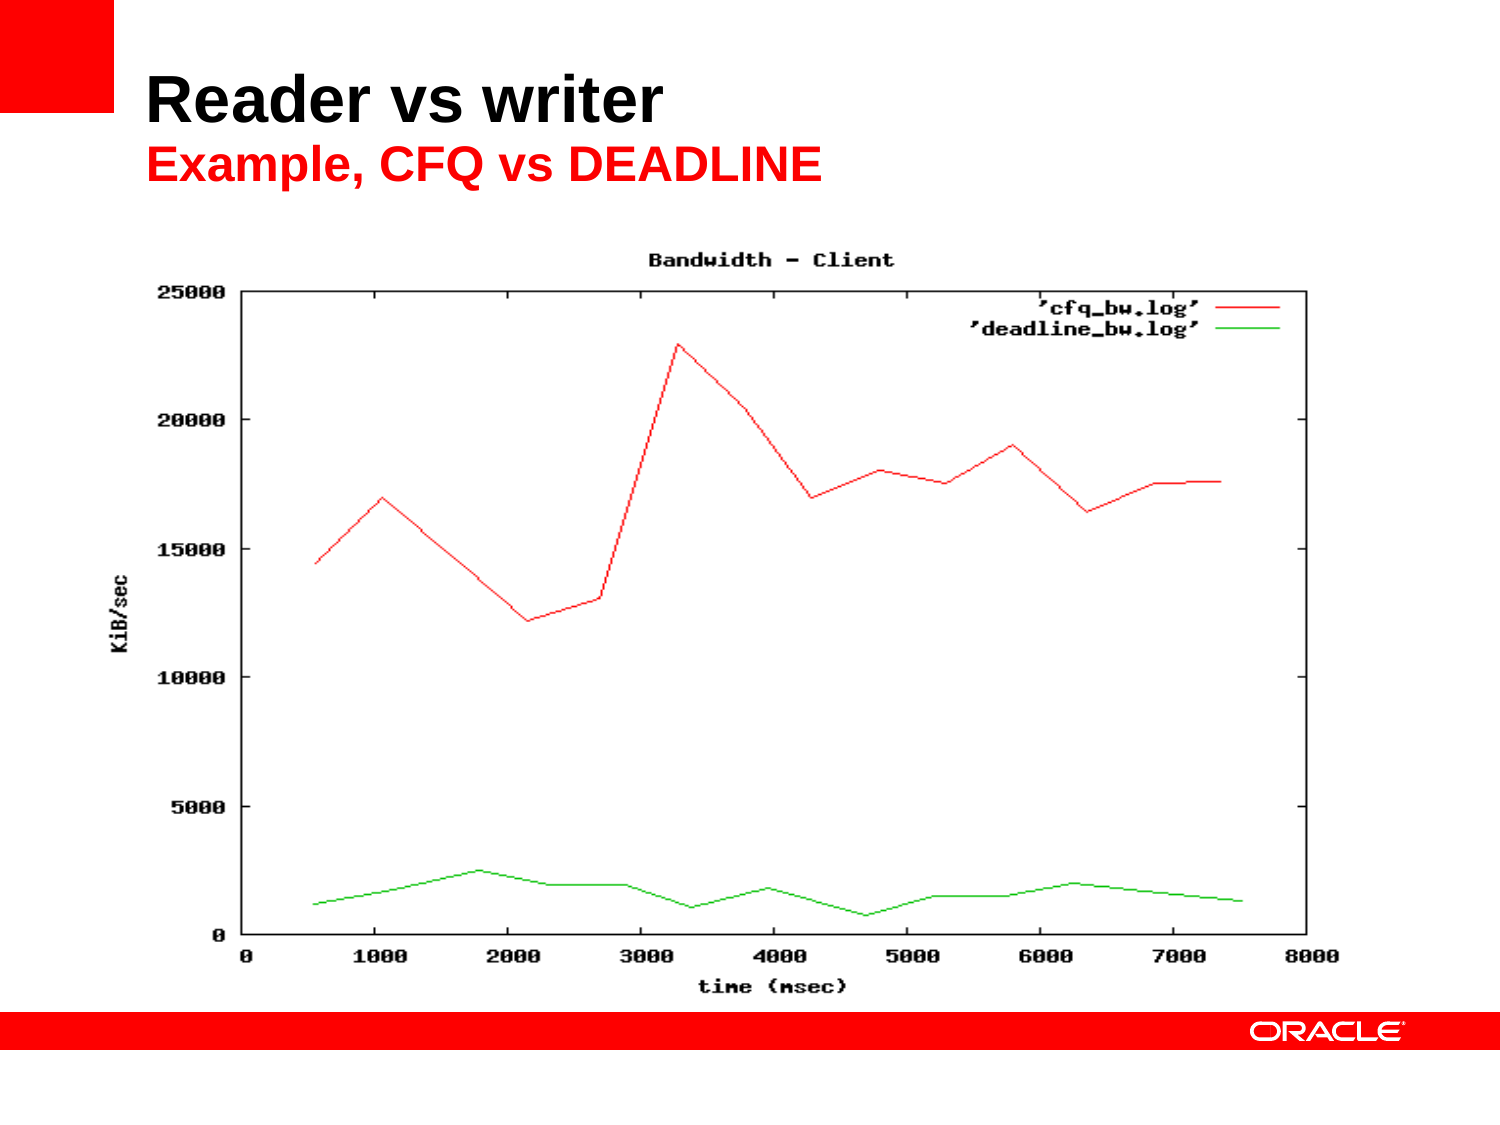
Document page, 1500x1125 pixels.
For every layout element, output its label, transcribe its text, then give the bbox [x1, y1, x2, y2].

picture [0, 1012, 1500, 1050]
title Reader vs writer Example, CFQ vs DEADLINE [145, 57, 1390, 198]
picture [94, 230, 1347, 999]
picture [0, 0, 114, 113]
